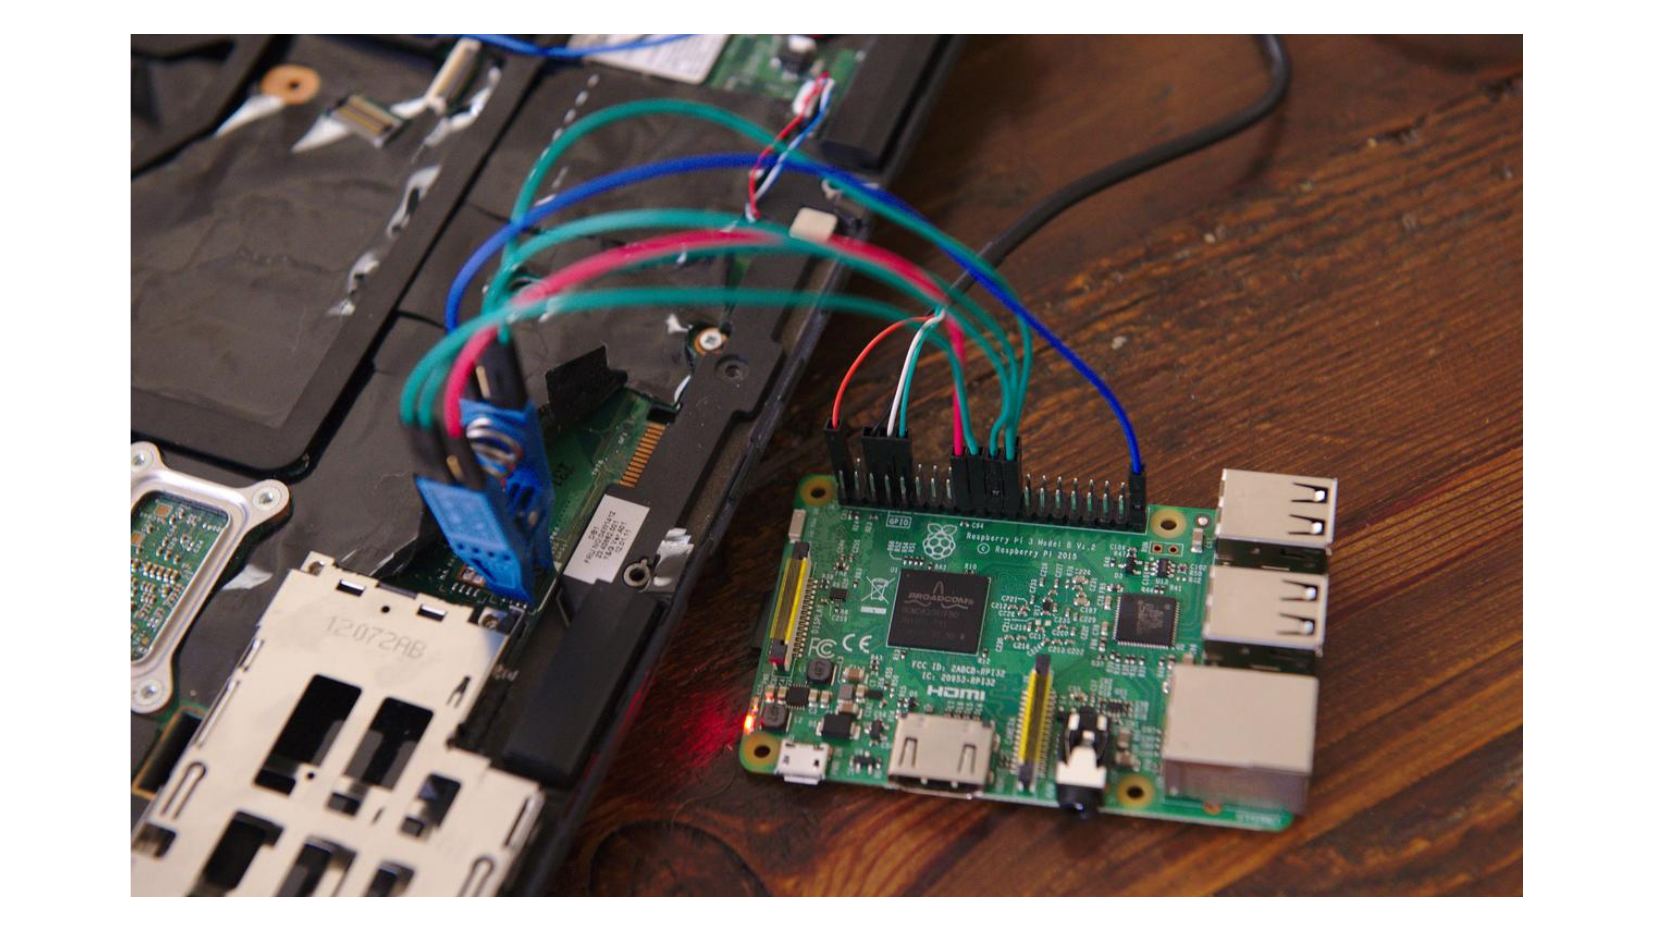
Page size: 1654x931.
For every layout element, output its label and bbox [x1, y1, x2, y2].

picture [130, 34, 1523, 897]
